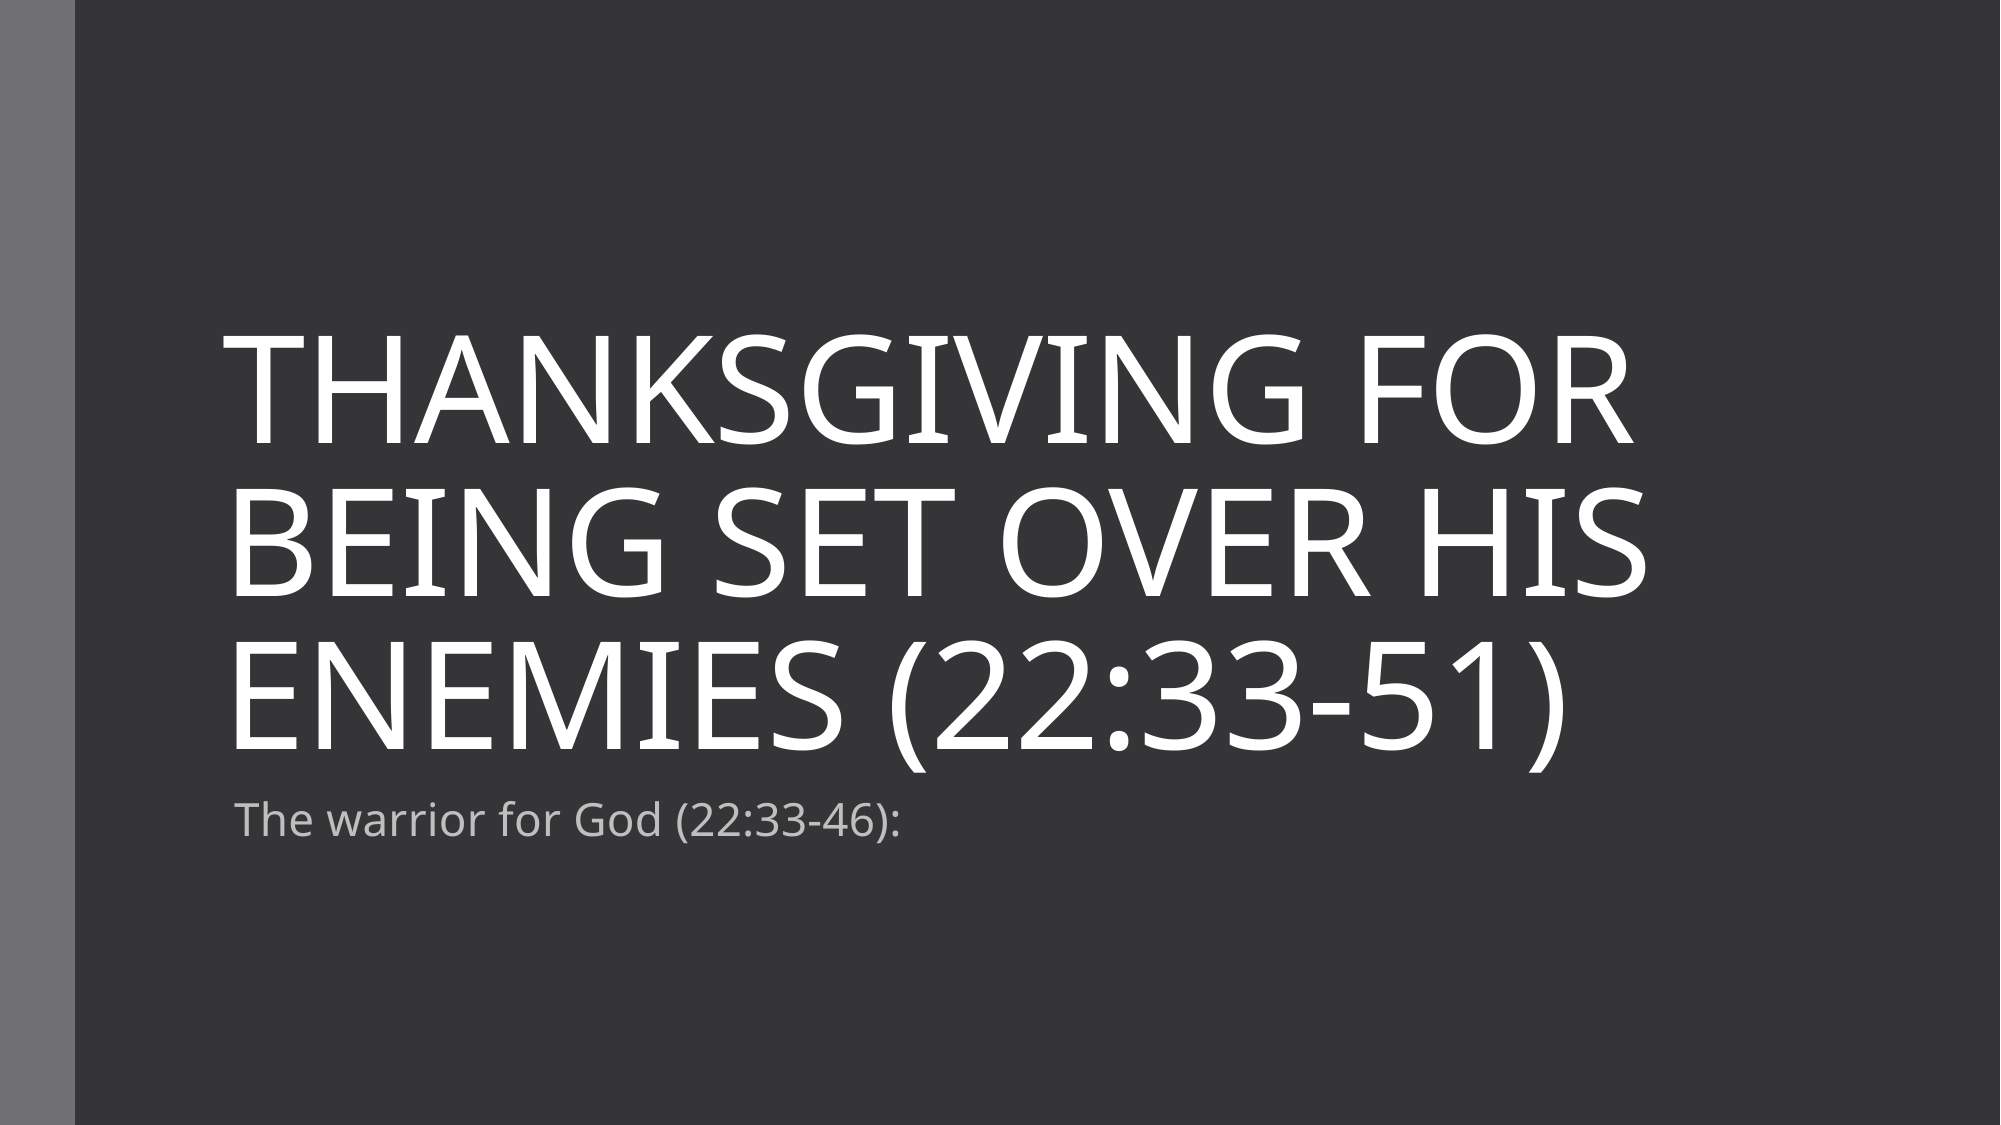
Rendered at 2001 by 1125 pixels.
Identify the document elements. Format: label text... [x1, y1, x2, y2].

title THANKSGIVING FOR BEING SET OVER HIS ENEMIES (22:33-51) [206, 124, 1752, 787]
subtitle The warrior for God (22:33-46): [206, 787, 1752, 1066]
